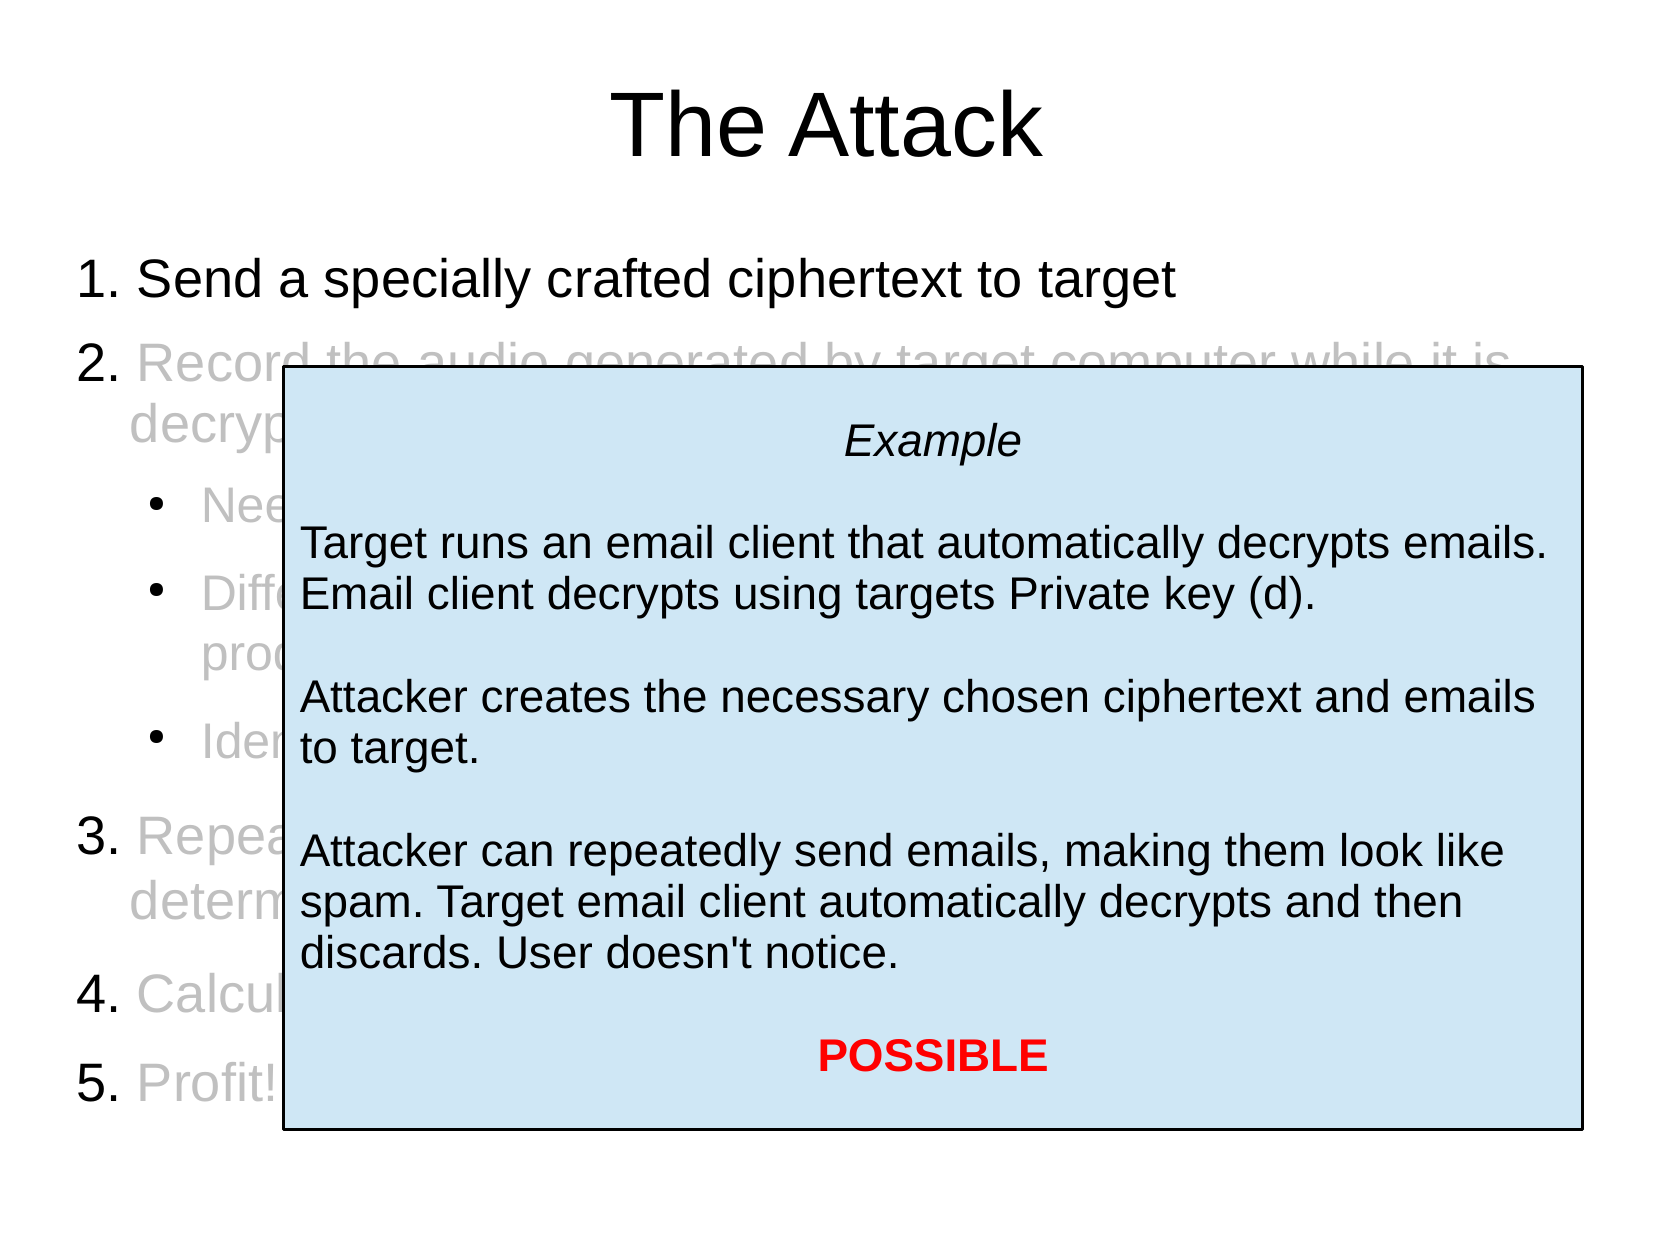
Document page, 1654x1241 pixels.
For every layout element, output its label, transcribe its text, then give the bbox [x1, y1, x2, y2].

text_box Example Target runs an email client that automatically decrypts emails. Email client decrypts using targets Private key (d). Attacker creates the necessary chosen ciphertext and emails to target. Attacker can repeatedly send emails, making them look like spam. Target email client automatically decrypts and then discards. User doesn't notice. POSSIBLE [283, 366, 1583, 1130]
title The Attack [82, 49, 1571, 201]
list Send a specially crafted ciphertext to target Record the audio generated by target computer while it is decrypting ciphertext Need recording equipment nearby Different values of q require different operations in decryption, producing different sounds by target Identifying the different sounds allows for determining bits of q Repeat with different ciphertexts until all bits of q are determined Calculate p and d Profit!!! [59, 248, 1595, 1130]
